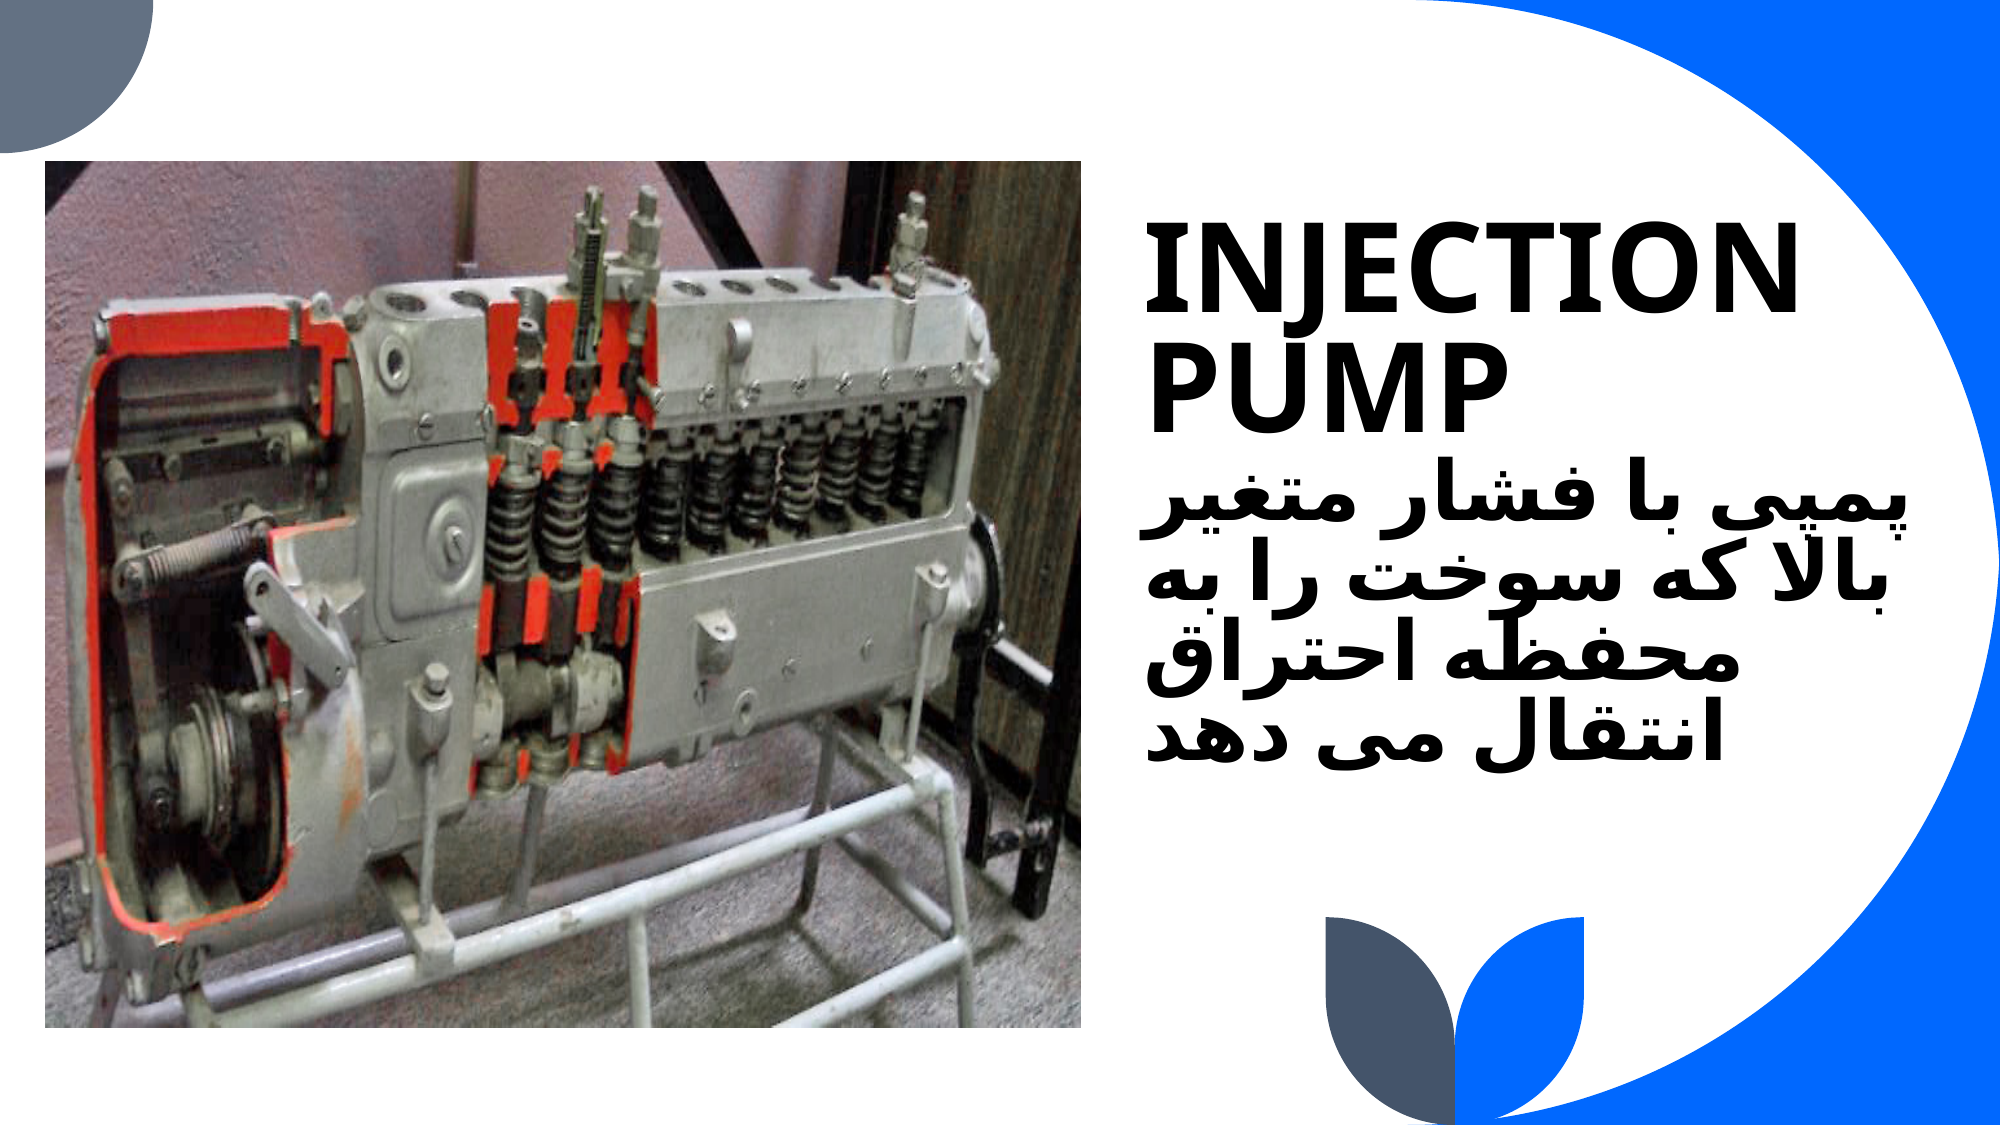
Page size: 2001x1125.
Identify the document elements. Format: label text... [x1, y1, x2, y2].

picture [45, 161, 1081, 1028]
title INJECTION PUMP پمپی با فشار متغیر بالا که سوخت را به محفظه احتراق انتقال می دهد [1128, 0, 1969, 784]
